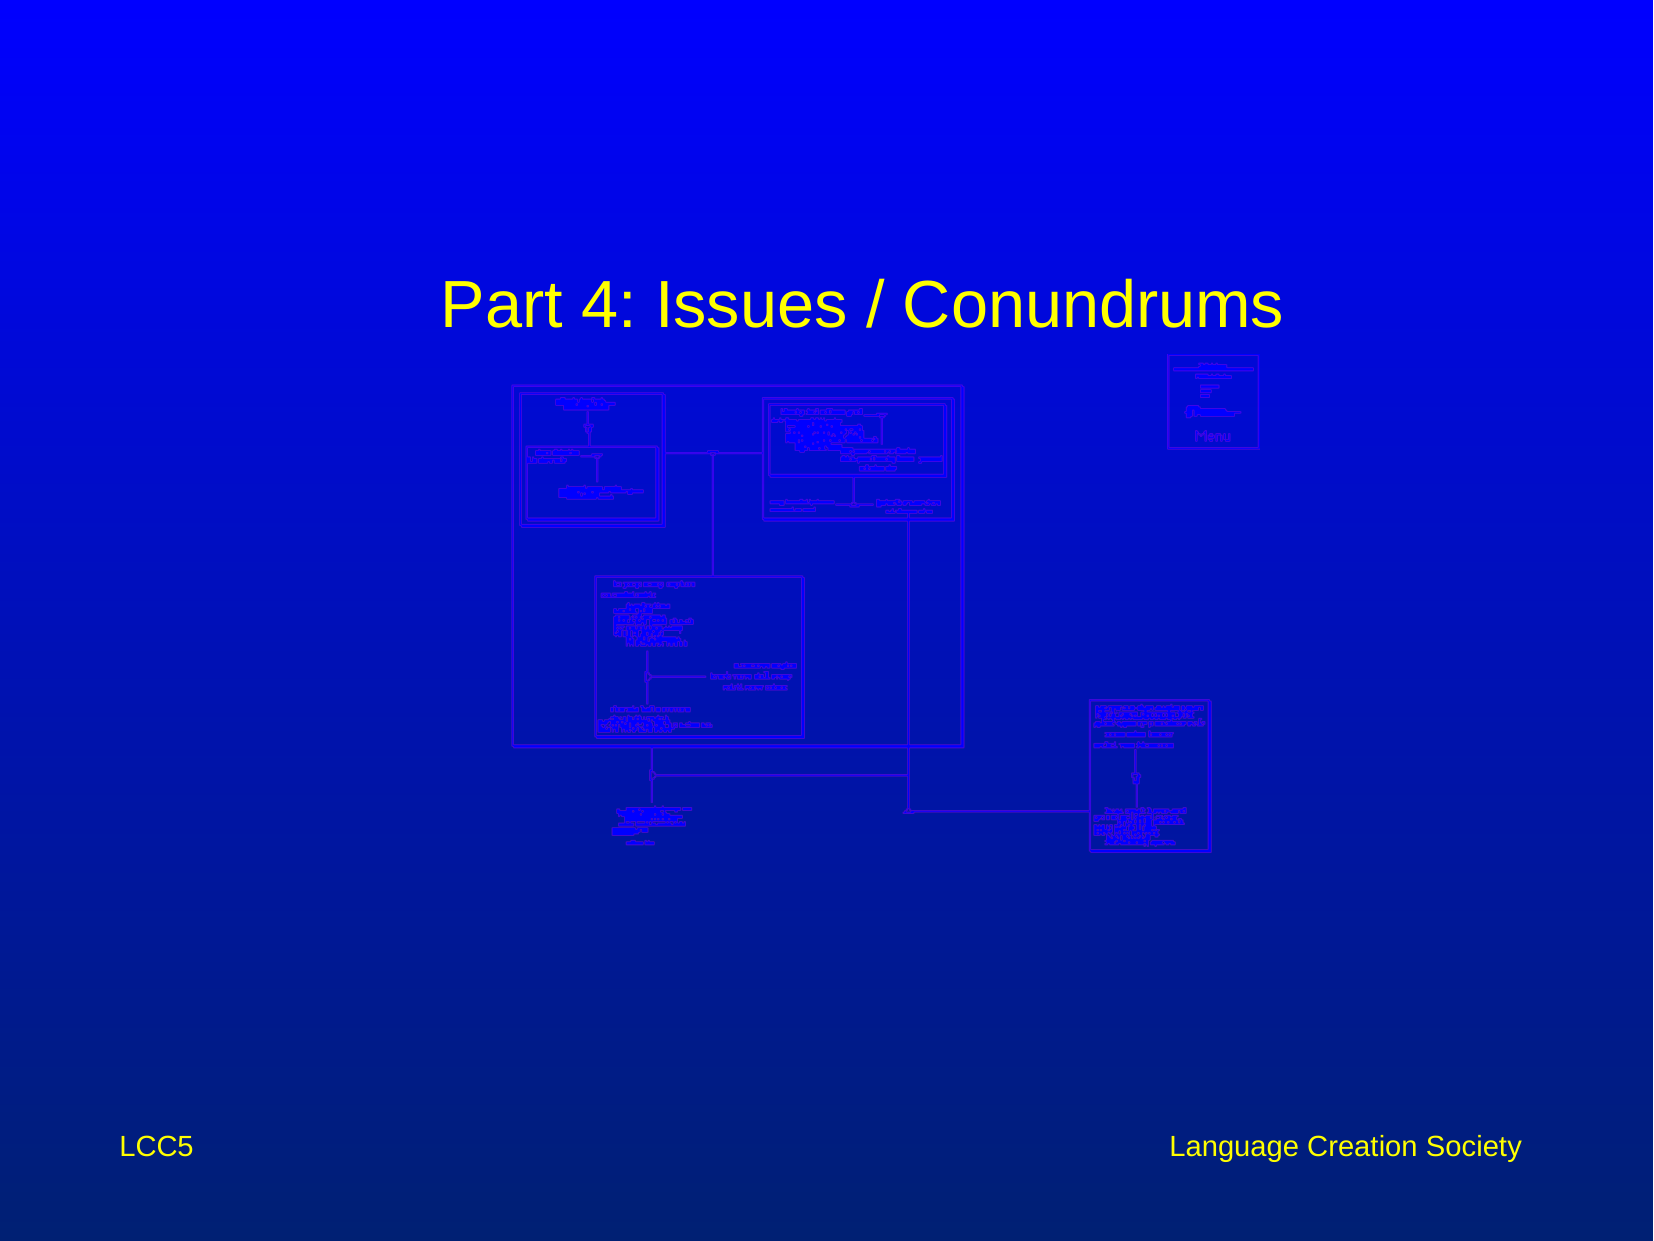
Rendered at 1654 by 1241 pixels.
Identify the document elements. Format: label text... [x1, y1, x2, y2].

list Part 4: Issues / Conundrums [121, 266, 1534, 1121]
